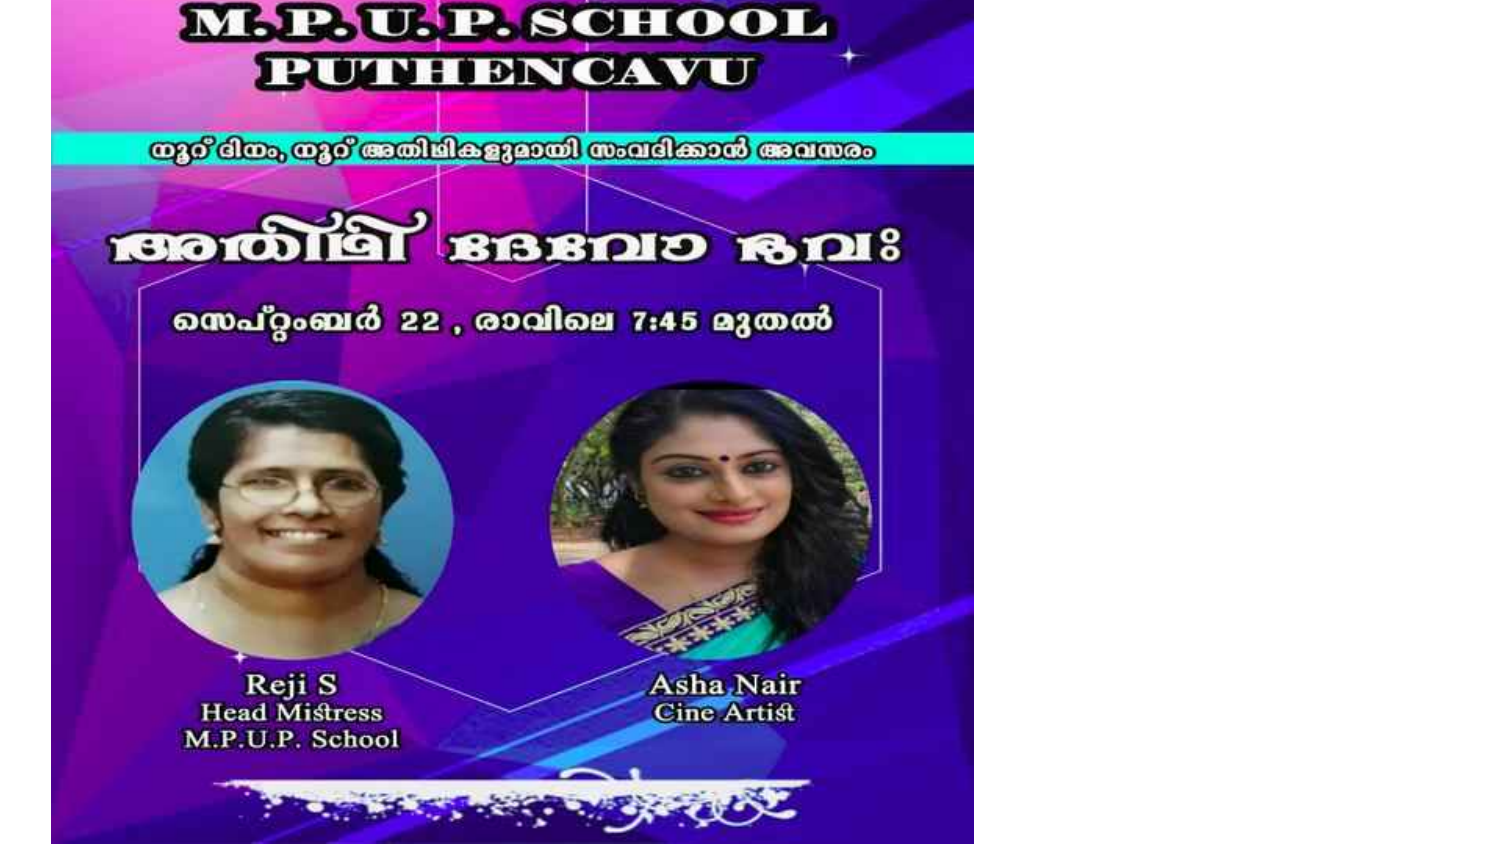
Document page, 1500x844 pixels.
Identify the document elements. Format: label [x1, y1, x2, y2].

picture [51, 0, 974, 844]
